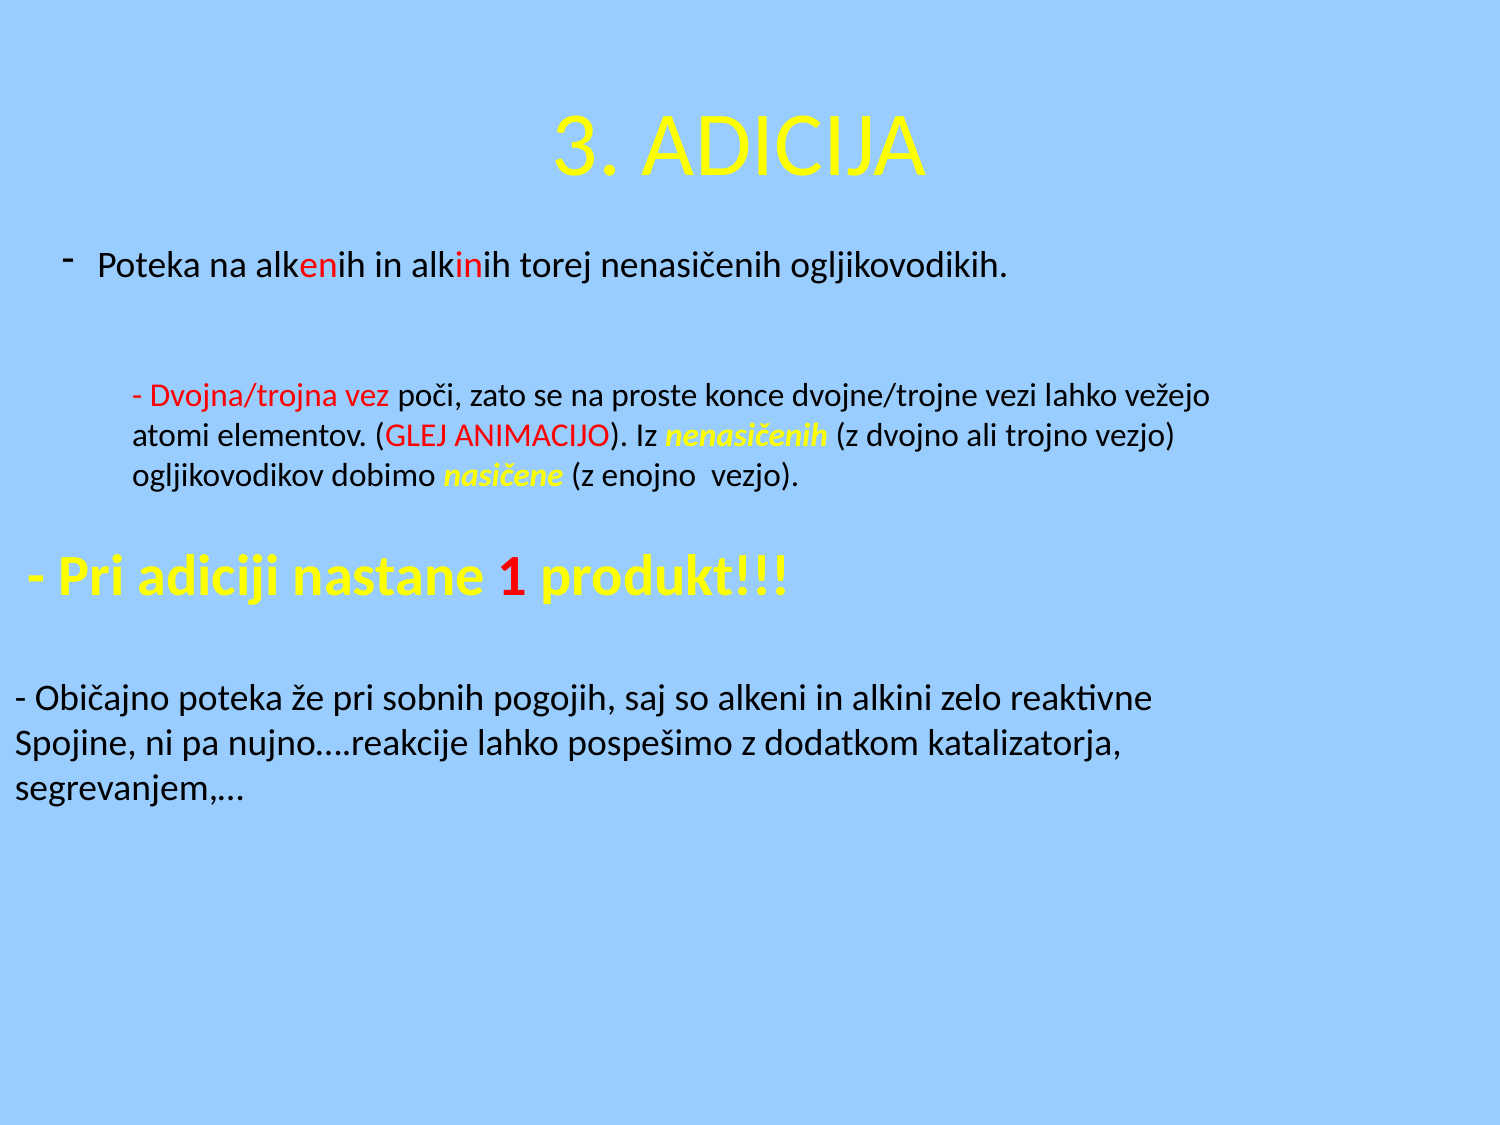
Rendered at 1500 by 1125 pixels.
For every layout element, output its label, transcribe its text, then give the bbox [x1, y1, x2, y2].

text_box - Običajno poteka že pri sobnih pogojih, saj so alkeni in alkini zelo reaktivne Spojine, ni pa nujno….reakcije lahko pospešimo z dodatkom katalizatorja, segrevanjem,… [0, 665, 1466, 815]
text_box - Pri adiciji nastane 1 produkt!!! [12, 529, 1099, 614]
text_box 3. ADICIJA [74, 45, 1425, 233]
text_box Poteka na alkenih in alkinih torej nenasičenih ogljikovodikih. [47, 232, 1244, 293]
text_box - Dvojna/trojna vez poči, zato se na proste konce dvojne/trojne vezi lahko vežejo atomi elementov. (GLEJ ANIMACIJO). Iz nenasičenih (z dvojno ali trojno vezjo) ogljikovodikov dobimo nasičene (z enojno vezjo). [117, 366, 1495, 501]
